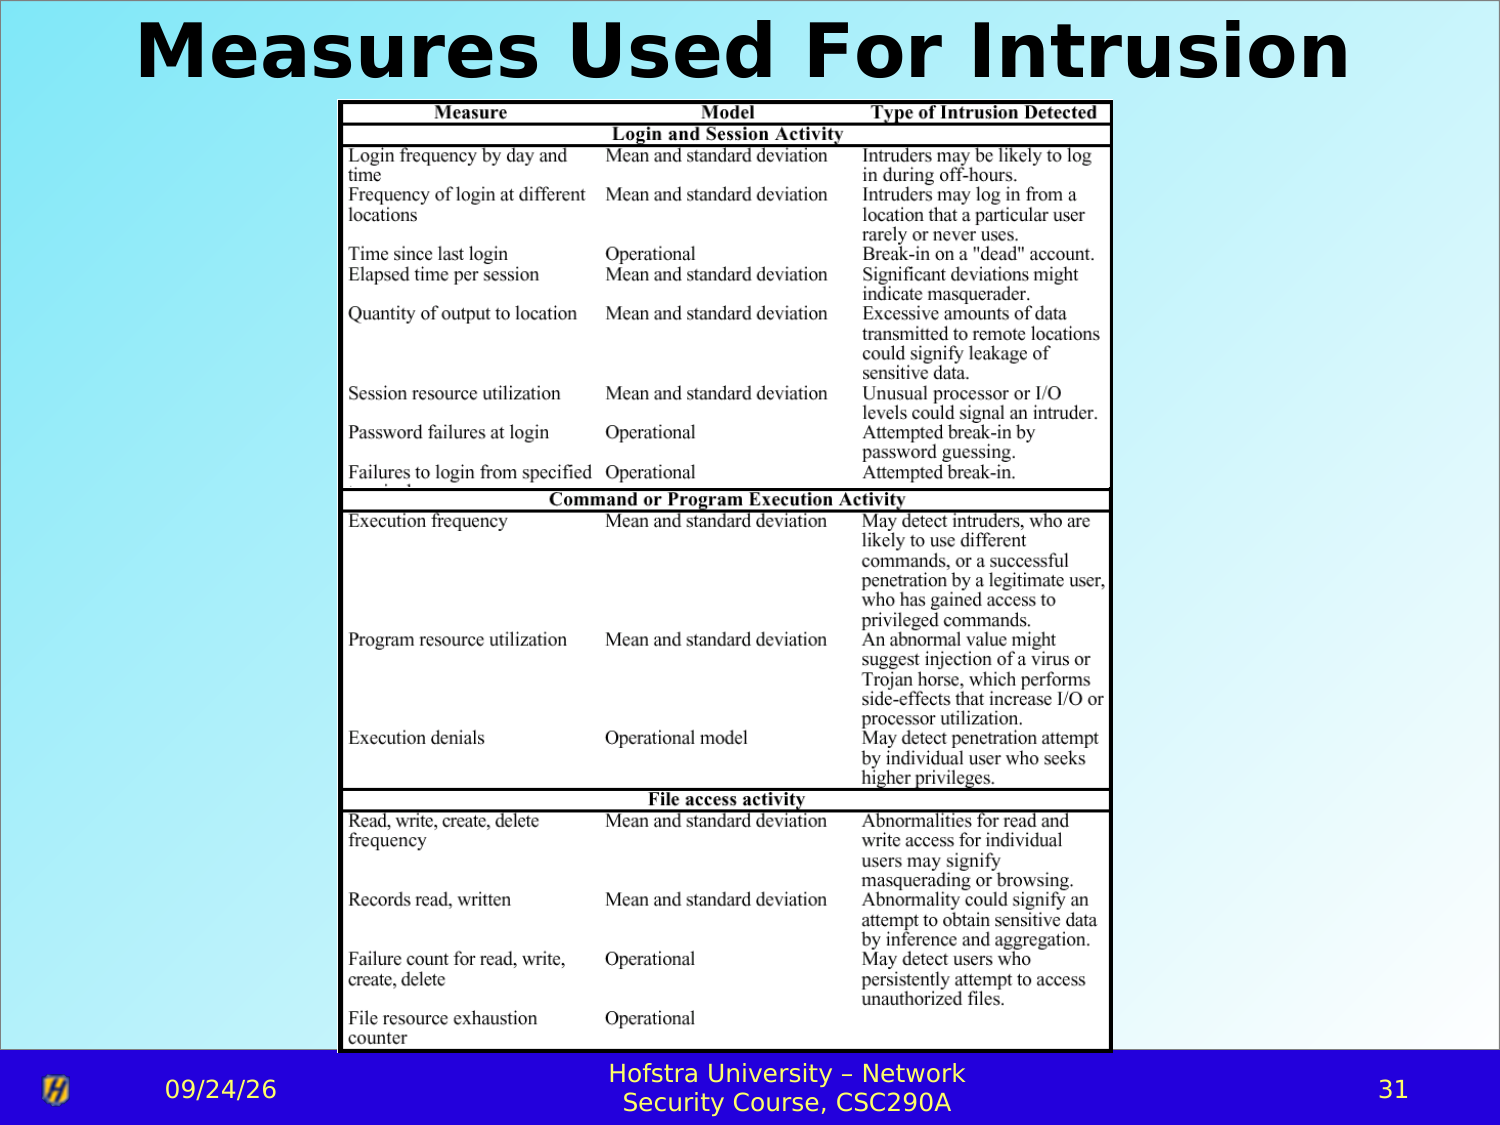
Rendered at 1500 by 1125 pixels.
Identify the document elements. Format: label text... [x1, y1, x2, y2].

title Measures Used For Intrusion Detection [62, 0, 1425, 190]
picture [37, 1072, 76, 1110]
picture [337, 99, 1113, 1053]
